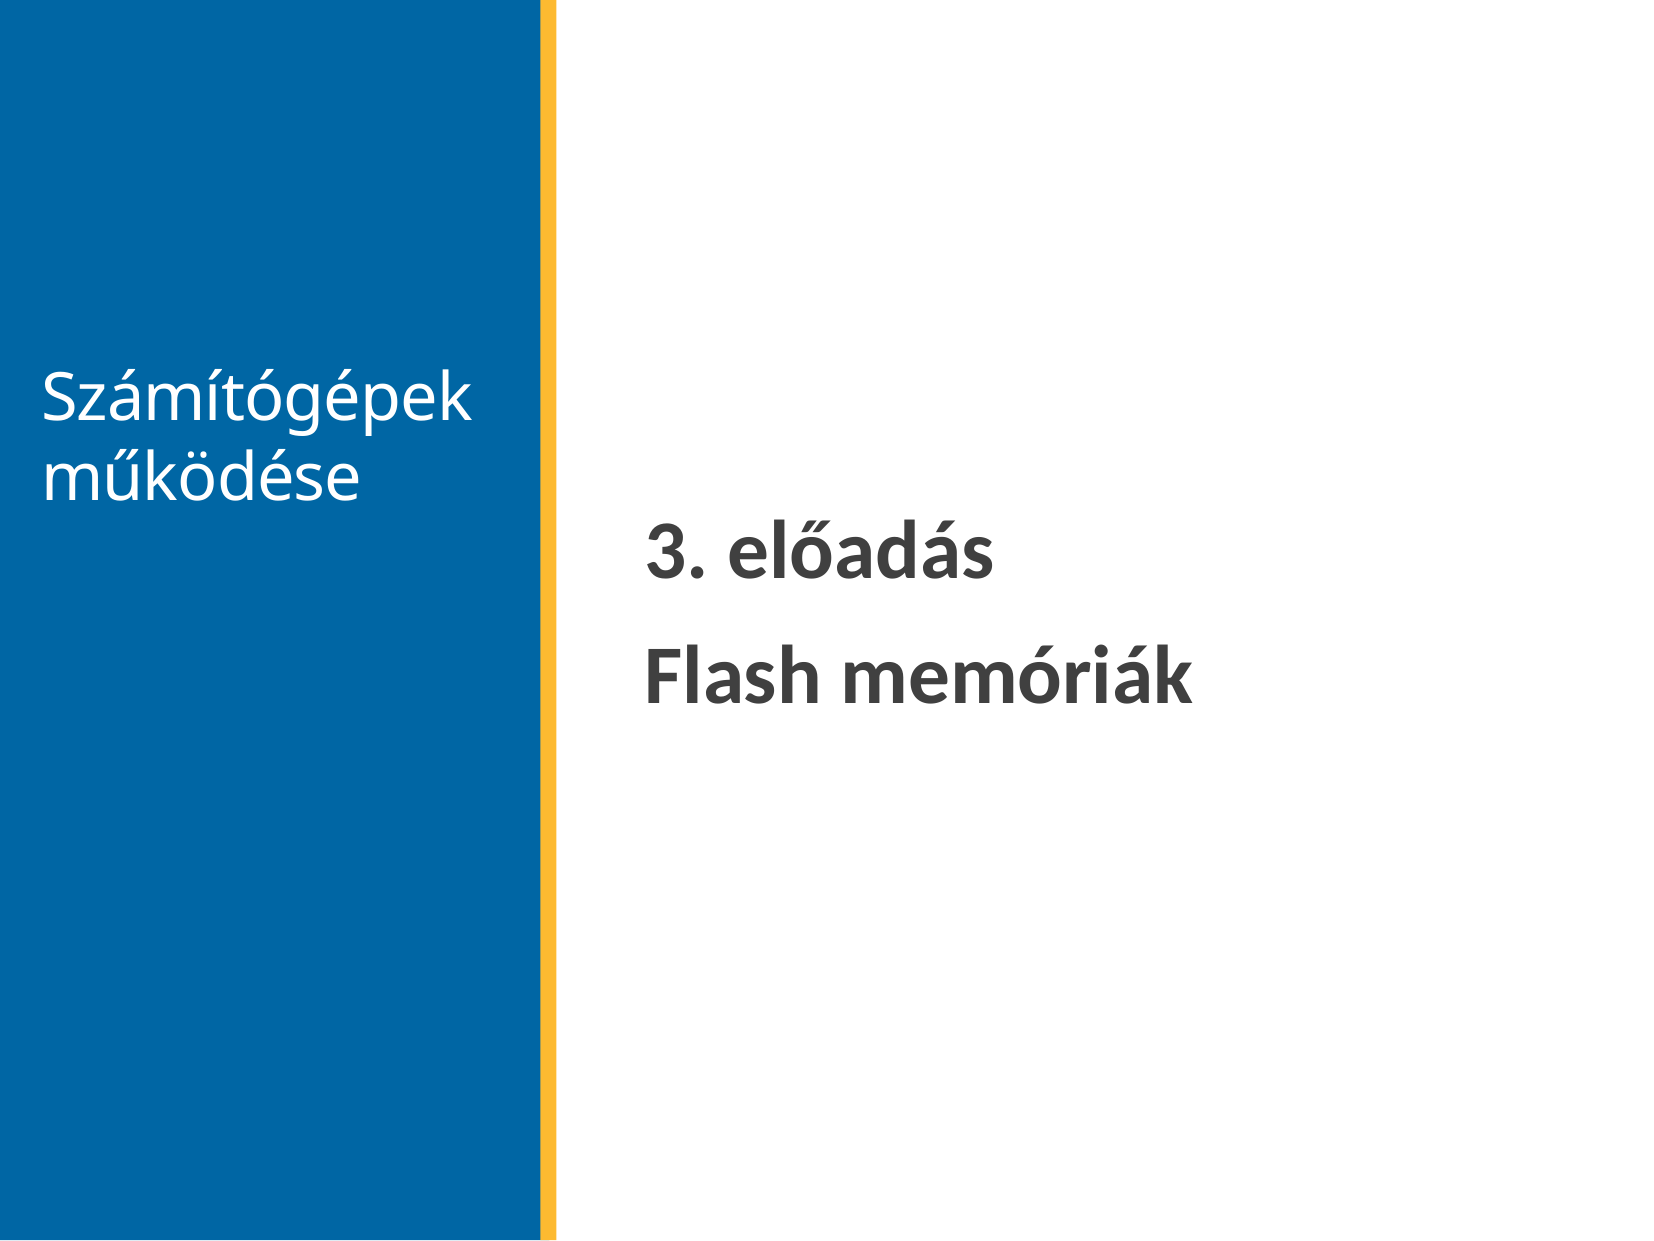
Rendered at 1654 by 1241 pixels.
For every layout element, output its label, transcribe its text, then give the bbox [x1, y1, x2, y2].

list 3. előadás Flash memóriák [625, 132, 1532, 1084]
title Számítógépek működése [25, 107, 497, 521]
